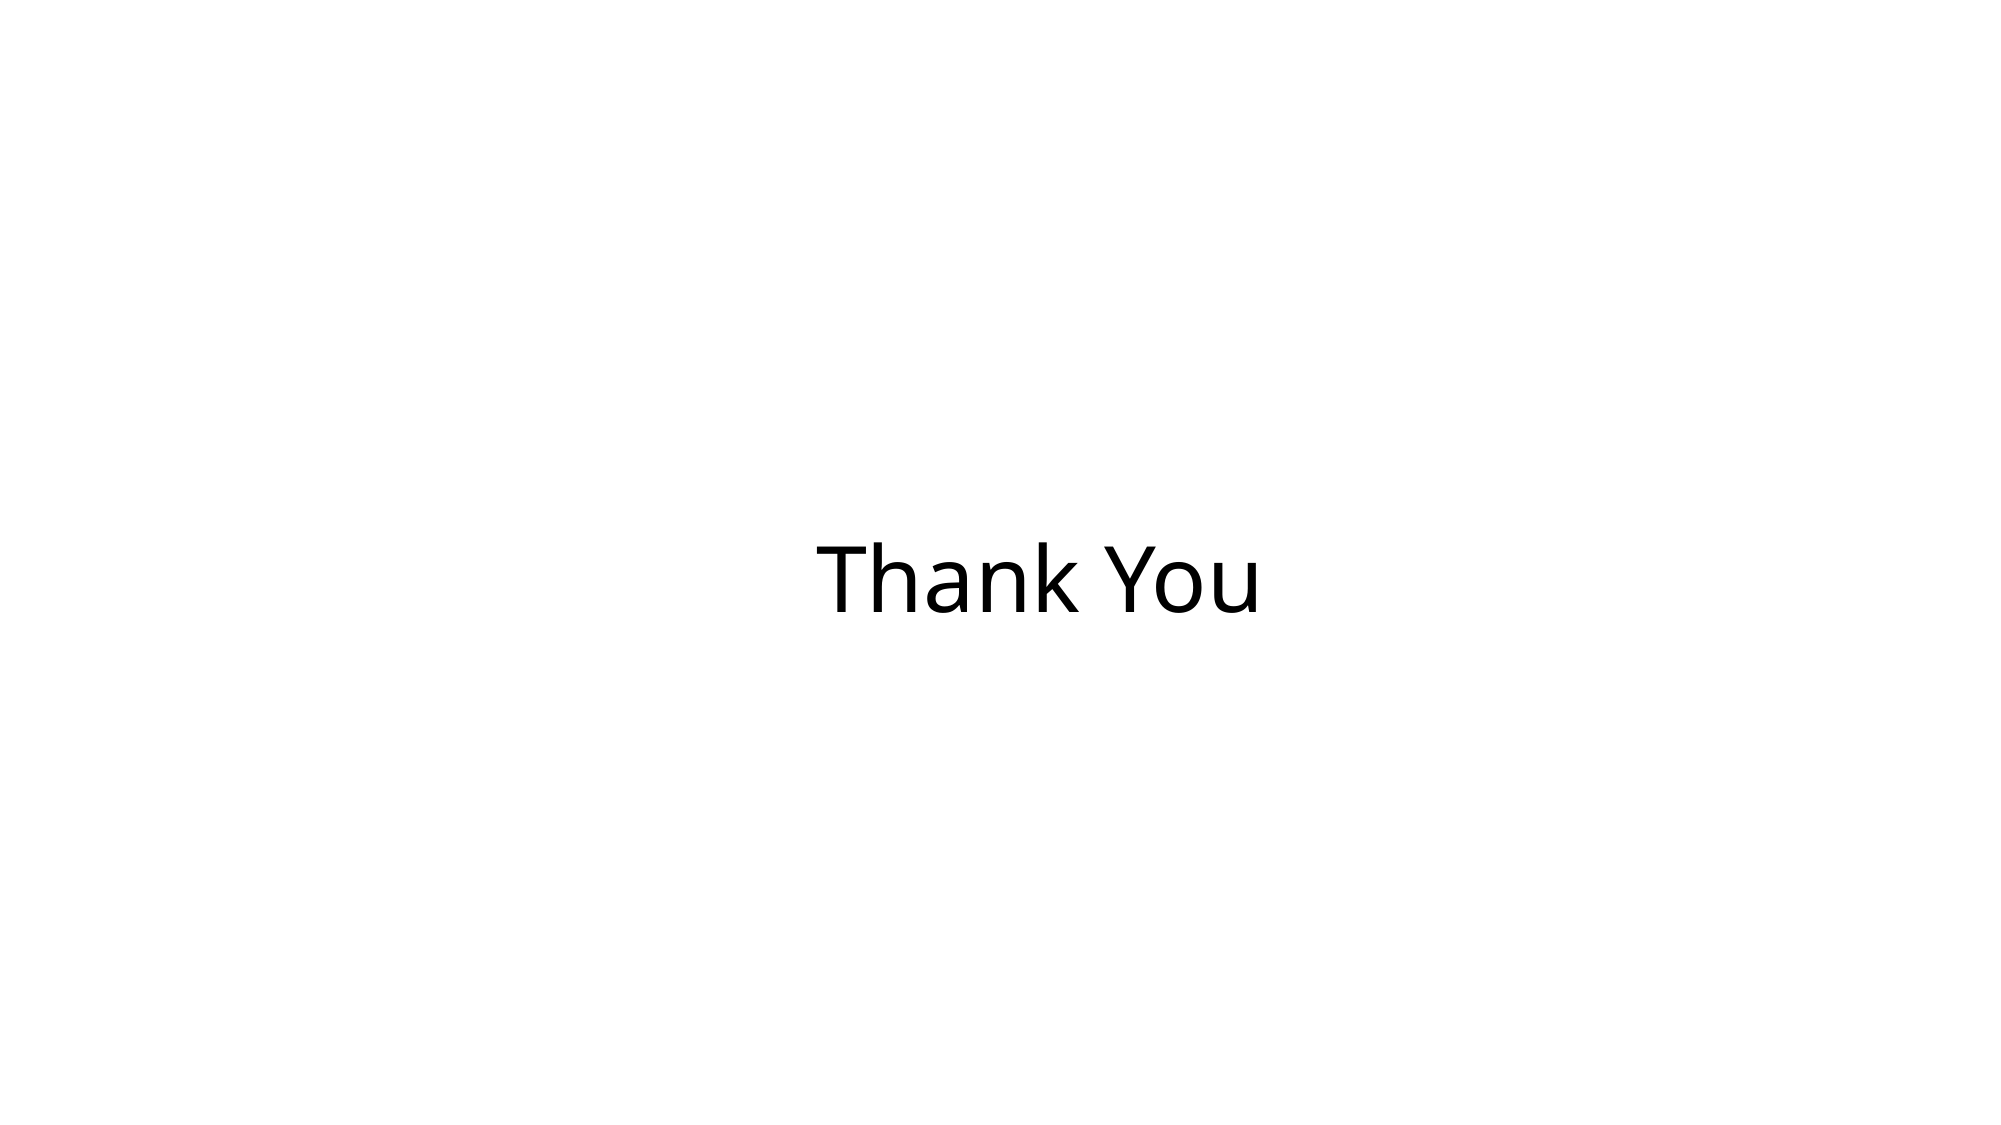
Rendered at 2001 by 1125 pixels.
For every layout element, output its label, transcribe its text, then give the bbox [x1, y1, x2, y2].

title Thank You [177, 473, 1903, 692]
